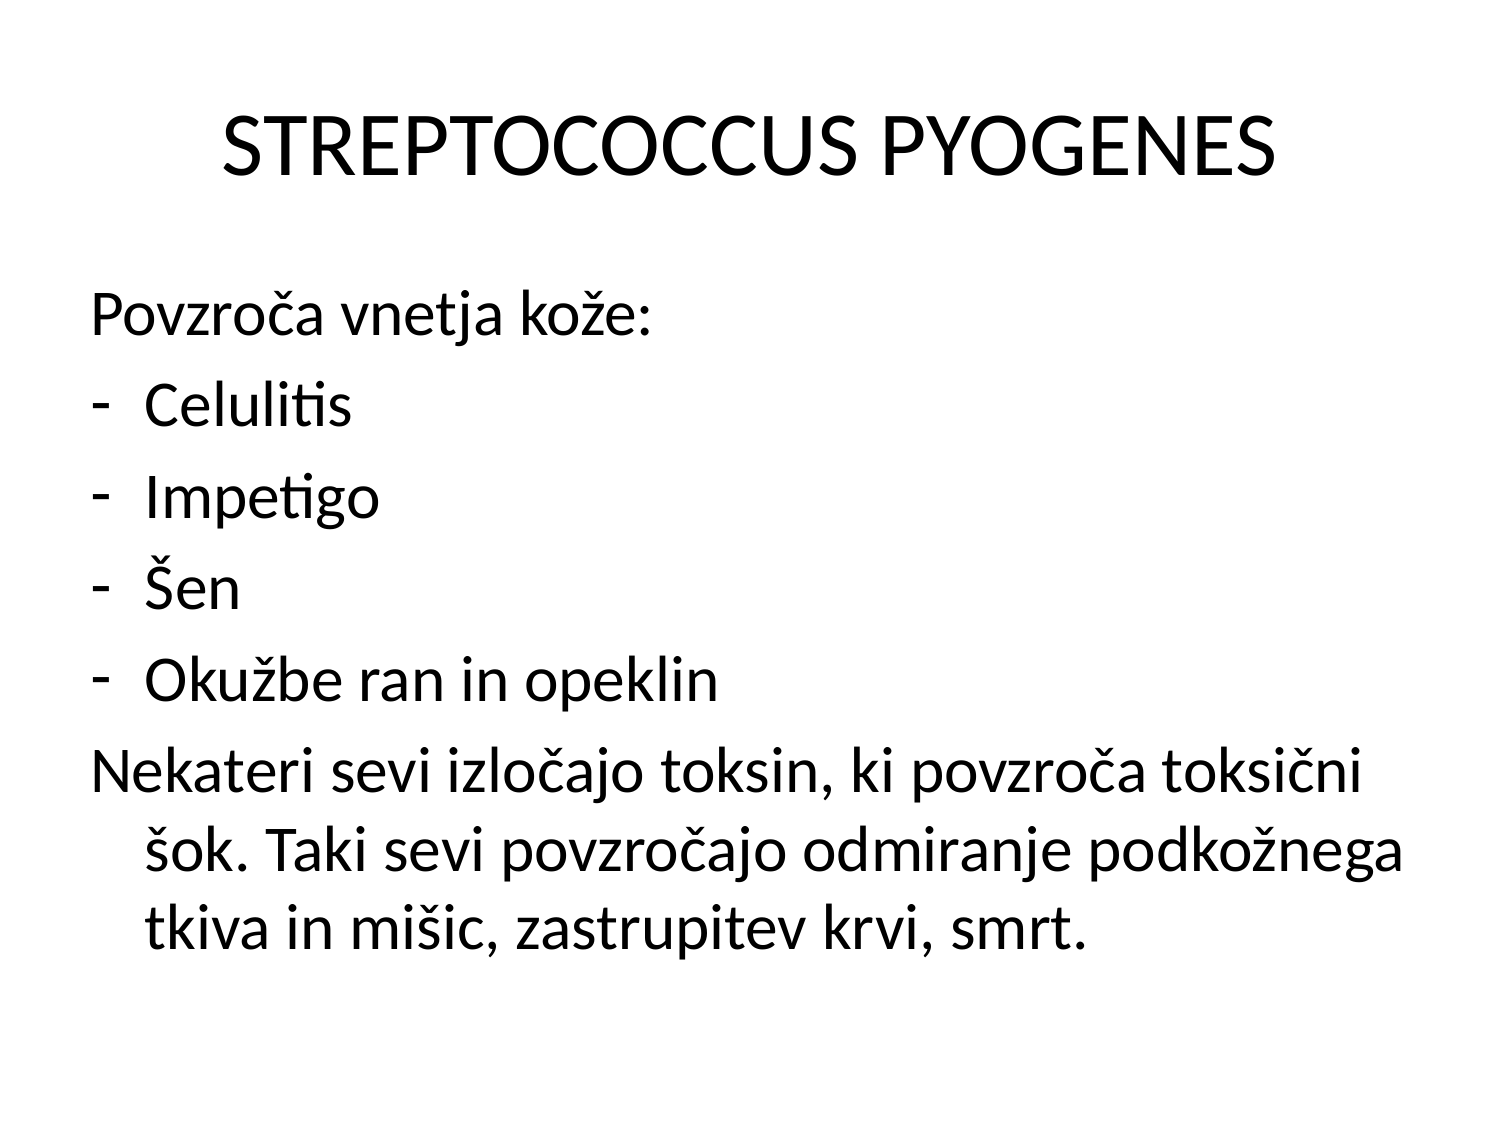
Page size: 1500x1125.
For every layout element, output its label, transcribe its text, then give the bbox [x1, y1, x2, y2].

list Povzroča vnetja kože: Celulitis Impetigo Šen Okužbe ran in opeklin Nekateri sevi izločajo toksin, ki povzroča toksični šok. Taki sevi povzročajo odmiranje podkožnega tkiva in mišic, zastrupitev krvi, smrt. [75, 262, 1425, 1005]
title STREPTOCOCCUS PYOGENES [75, 45, 1425, 233]
